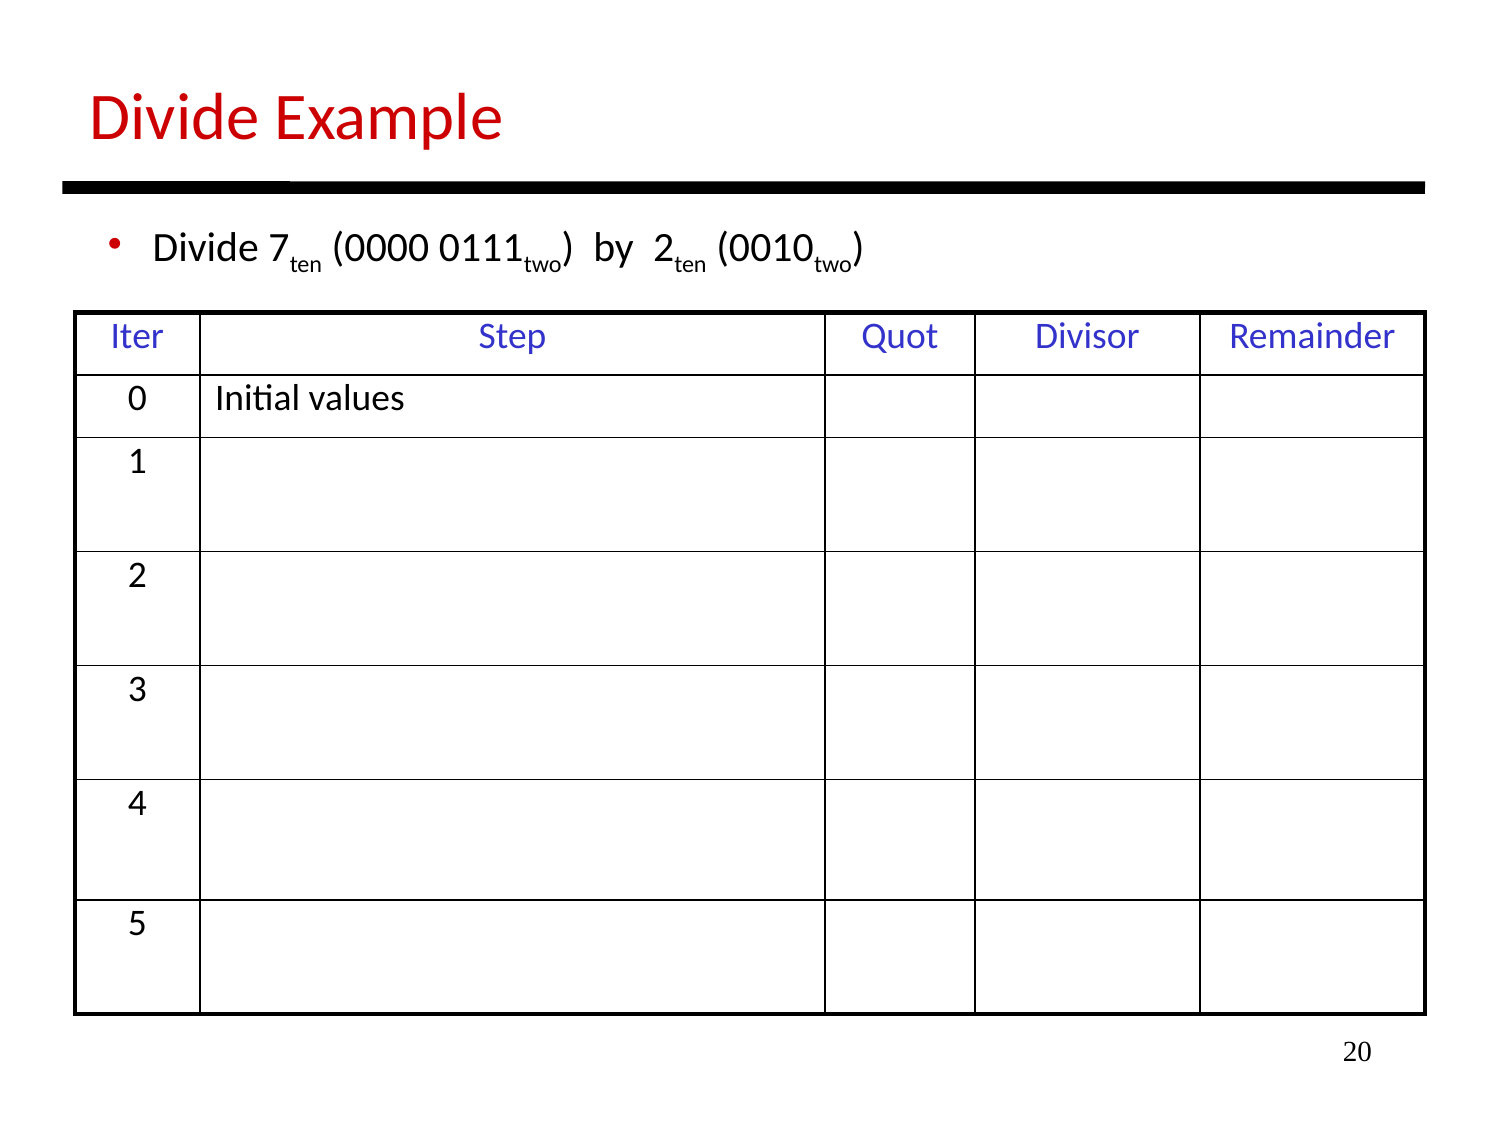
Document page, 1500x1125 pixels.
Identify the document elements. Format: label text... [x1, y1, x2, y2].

table_cell [1201, 376, 1423, 437]
table_cell [1201, 438, 1423, 551]
table_cell [976, 438, 1199, 551]
table_cell [1201, 780, 1423, 899]
table_cell [976, 666, 1199, 779]
table_cell 1 [77, 438, 199, 551]
table_header Iter [77, 315, 199, 374]
table_cell Initial values [201, 376, 824, 437]
table_cell [201, 552, 824, 665]
table_cell [201, 438, 824, 551]
table_cell [1201, 666, 1423, 779]
table_cell [1201, 901, 1423, 1012]
table_cell 4 [77, 780, 199, 899]
table_cell 2 [77, 552, 199, 665]
table_cell [826, 552, 974, 665]
table_cell [201, 780, 824, 899]
table_cell 5 [77, 901, 199, 1012]
table_cell [976, 376, 1199, 437]
table_cell [826, 376, 974, 437]
table_cell [201, 666, 824, 779]
text_box Divide Example [74, 65, 519, 160]
table_cell [976, 552, 1199, 665]
table_cell [1201, 552, 1423, 665]
table_cell [201, 901, 824, 1012]
table_cell [826, 780, 974, 899]
table_header Quot [826, 315, 974, 374]
table_cell [826, 901, 974, 1012]
slide_number <number> [1074, 1025, 1388, 1100]
table_cell [976, 780, 1199, 899]
table_header Step [201, 315, 824, 374]
table_header Divisor [976, 315, 1199, 374]
table_header Remainder [1201, 315, 1423, 374]
table_cell 3 [77, 666, 199, 779]
text_box Divide 7ten (0000 0111two) by 2ten (0010two) [93, 212, 880, 285]
table_cell [976, 901, 1199, 1012]
table_cell [826, 666, 974, 779]
table_cell [826, 438, 974, 551]
table_cell 0 [77, 376, 199, 437]
